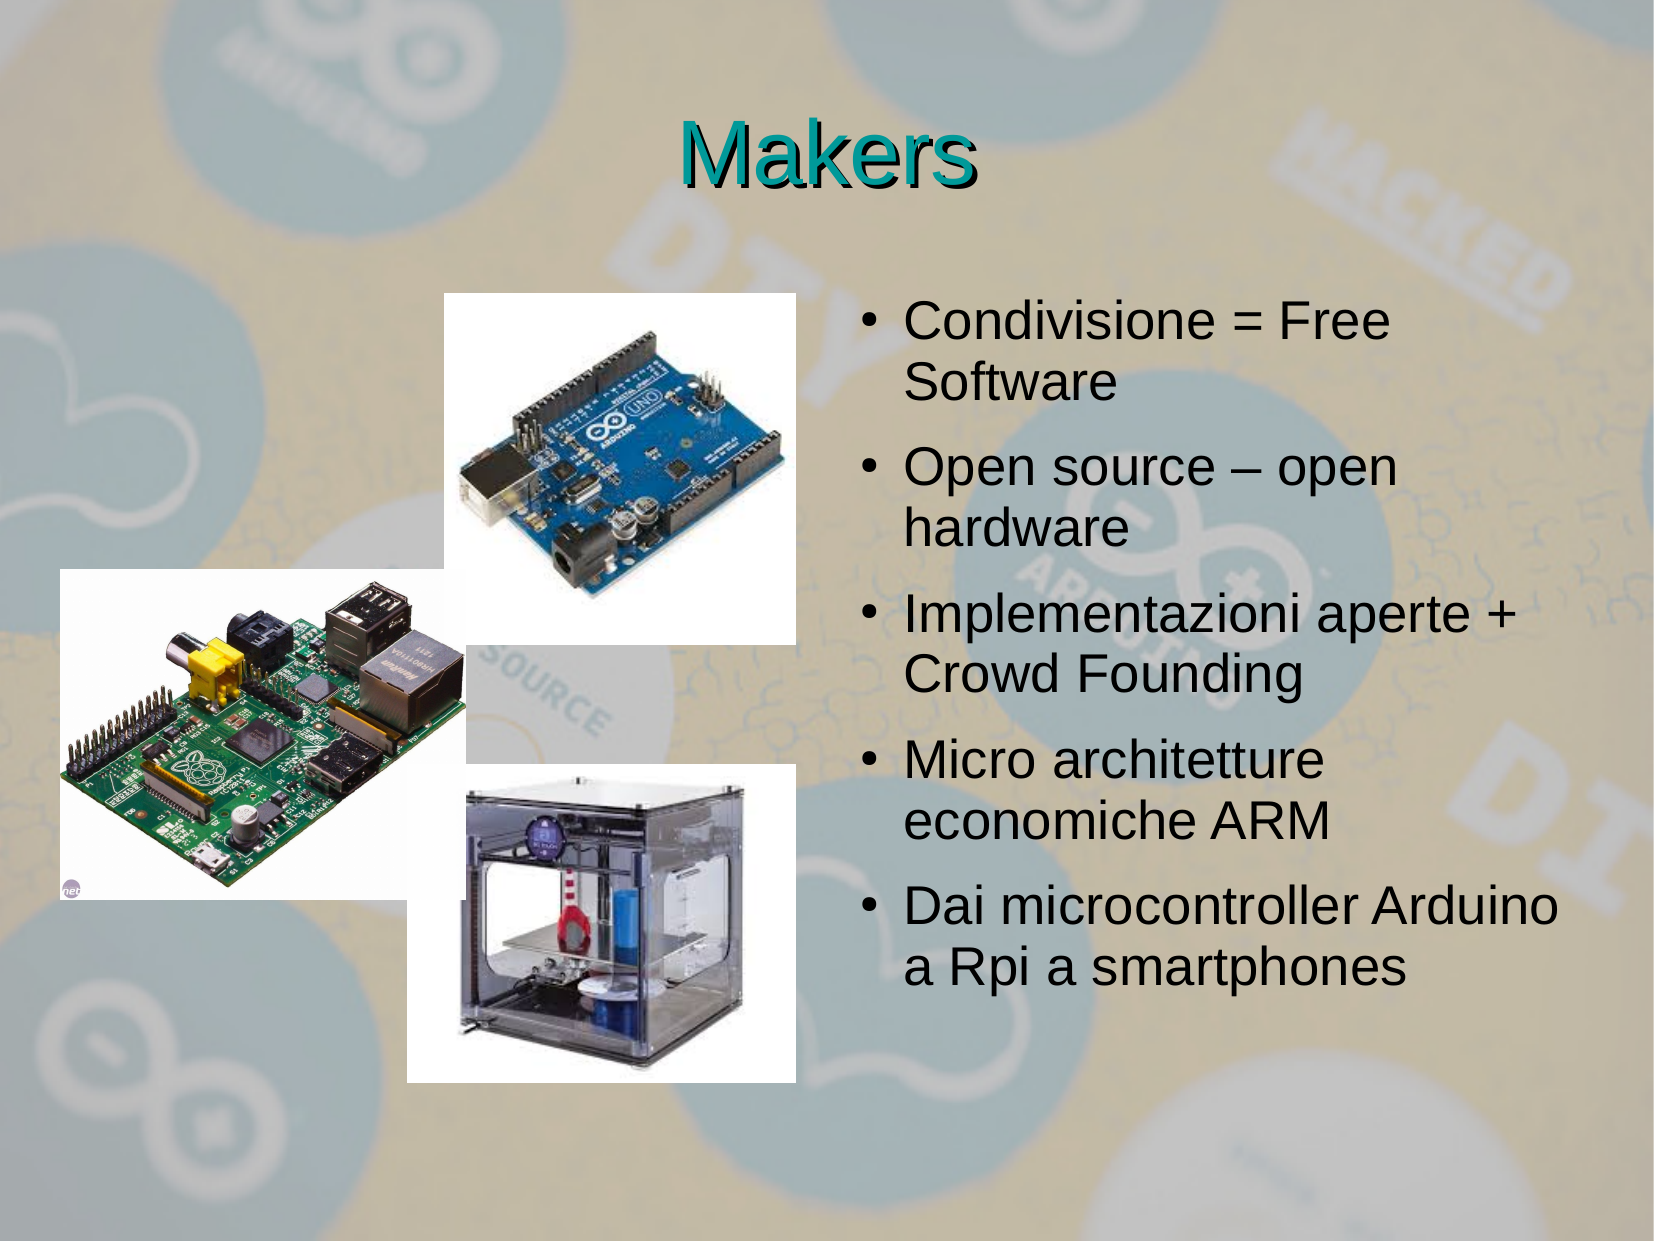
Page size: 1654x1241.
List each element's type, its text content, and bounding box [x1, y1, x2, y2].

title Makers [82, 49, 1571, 257]
list Condivisione = Free Software Open source – open hardware Implementazioni aperte + Crowd Founding Micro architetture economiche ARM Dai microcontroller Arduino a Rpi a smartphones [845, 290, 1572, 1010]
picture [0, 0, 1654, 1241]
